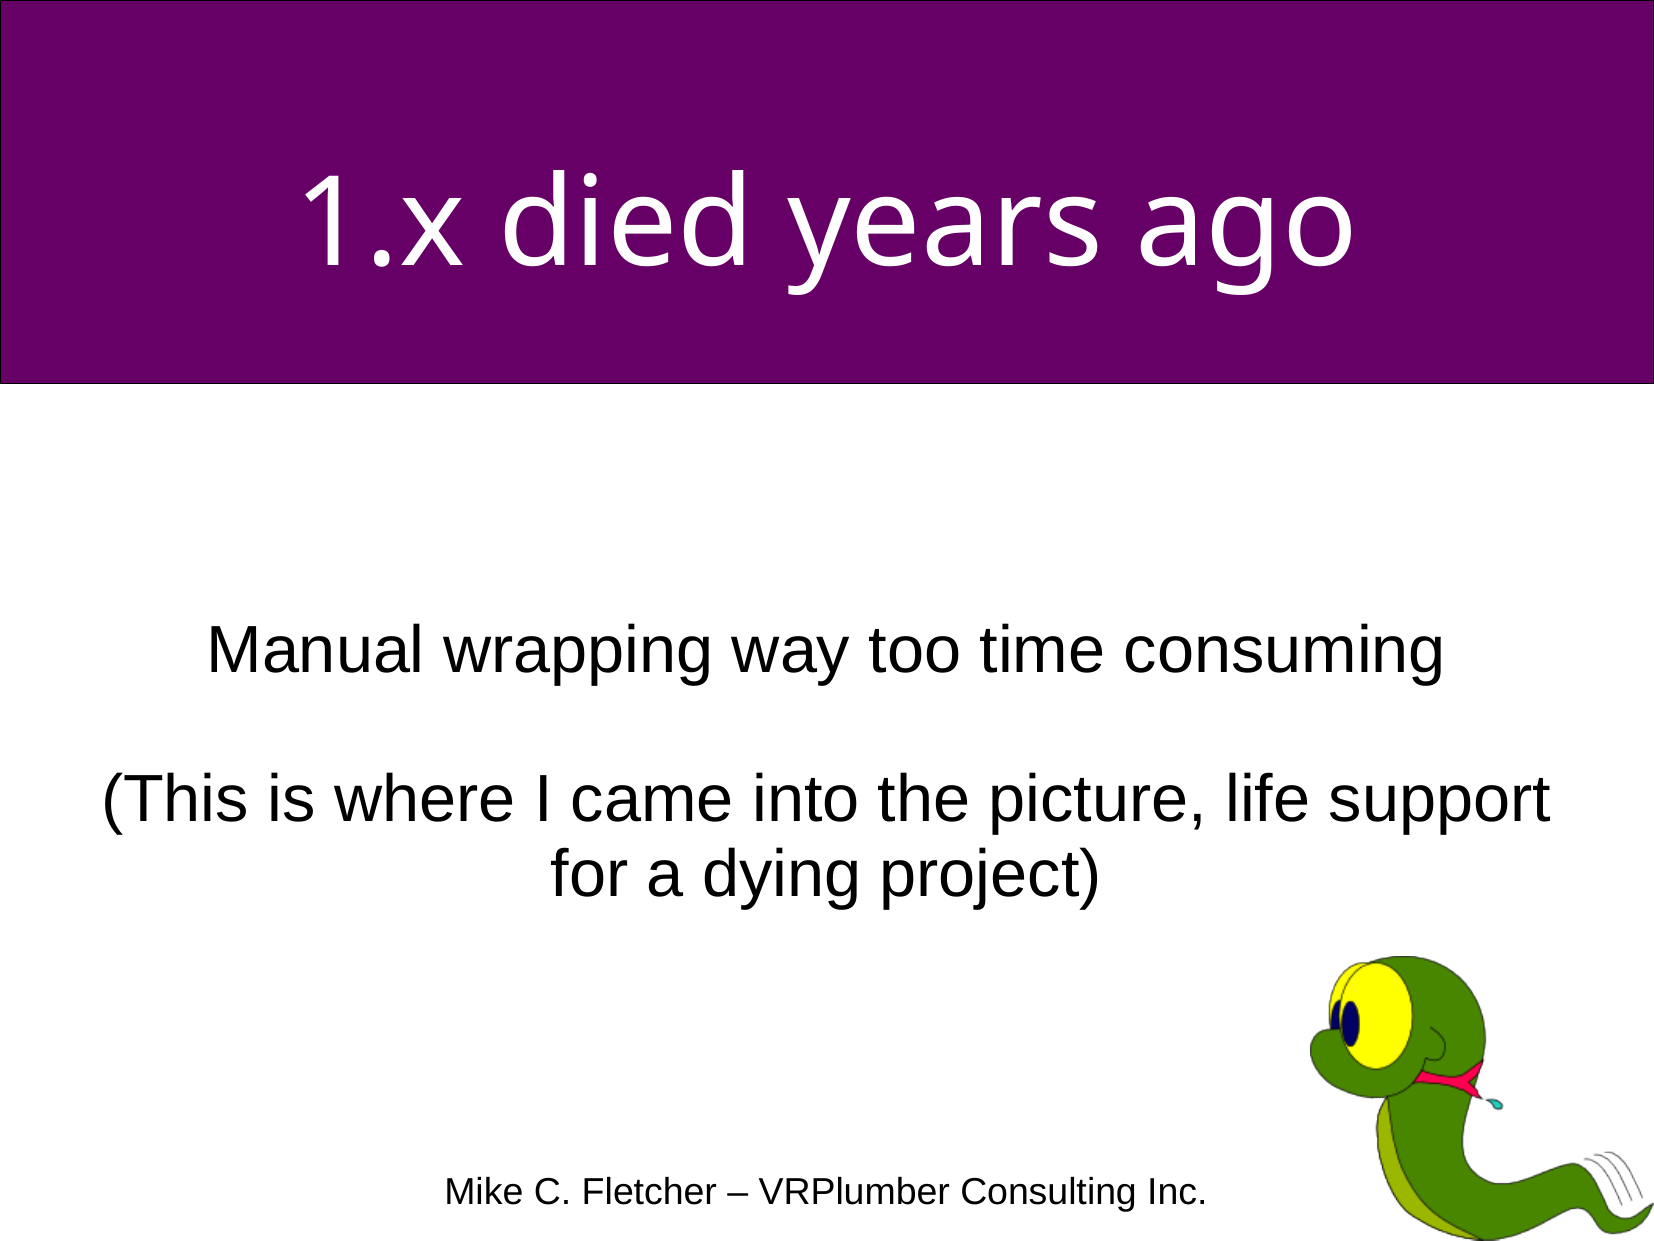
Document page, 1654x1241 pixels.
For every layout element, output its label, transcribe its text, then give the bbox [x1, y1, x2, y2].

subtitle Manual wrapping way too time consuming (This is where I came into the picture, life support for a dying project) [82, 420, 1571, 1102]
picture [1310, 956, 1654, 1241]
title 1.x died years ago [82, 56, 1571, 377]
